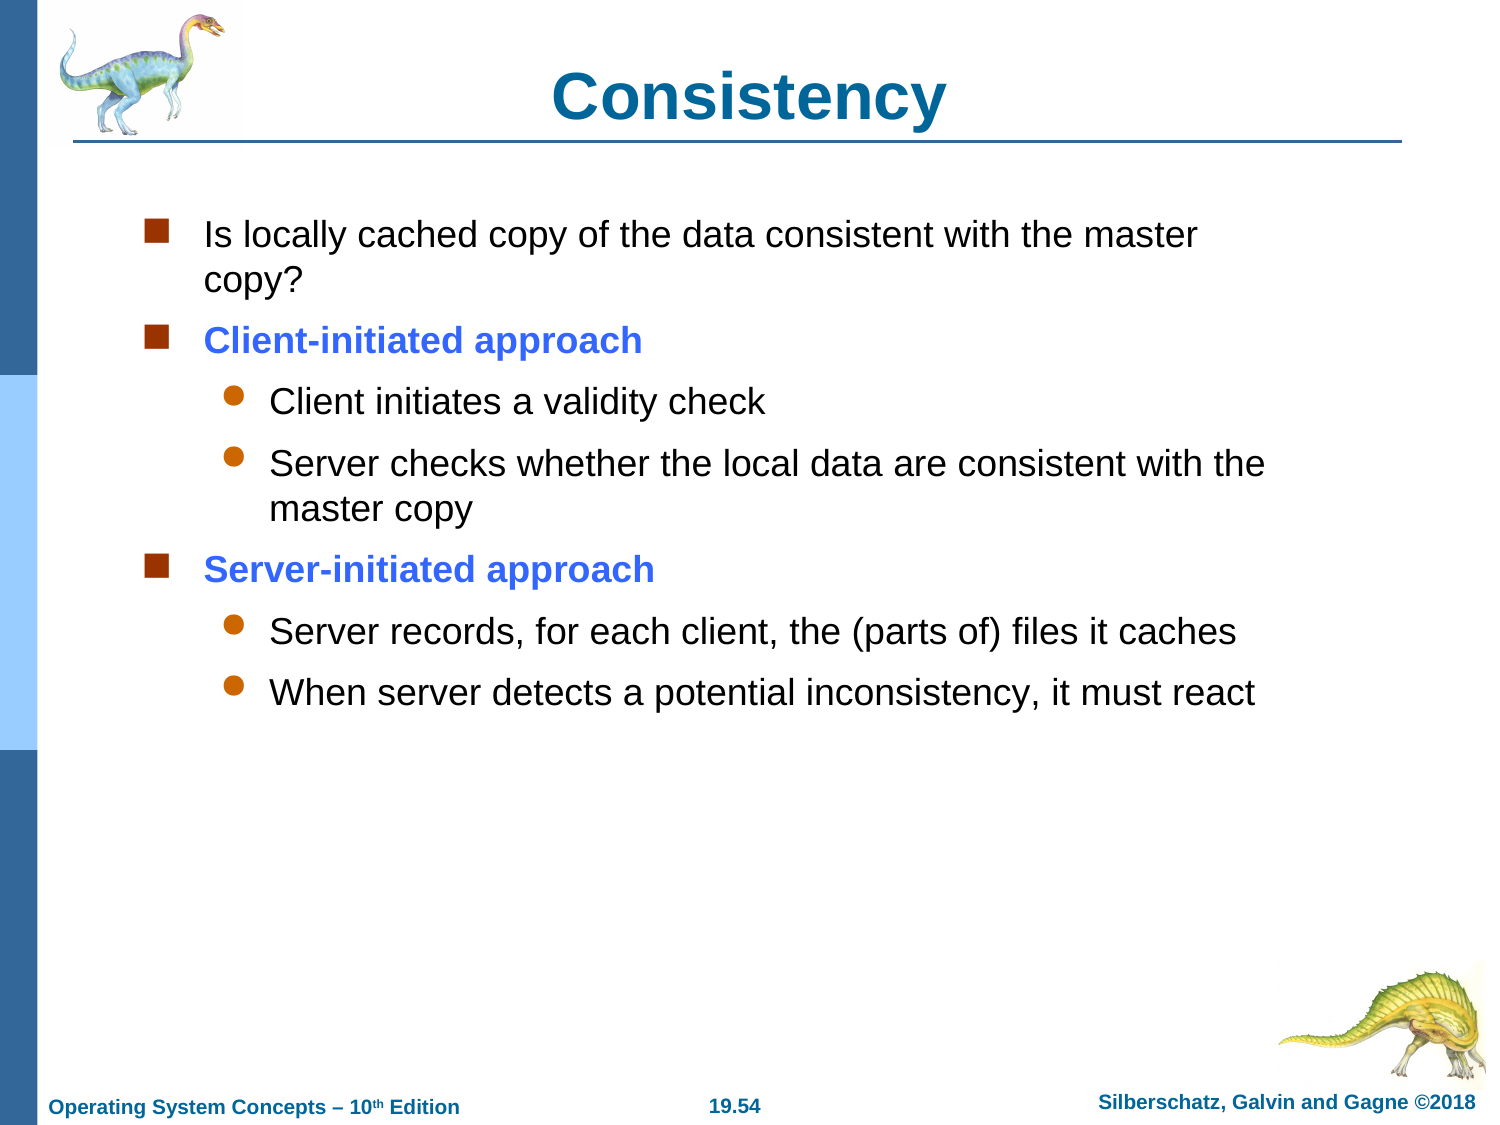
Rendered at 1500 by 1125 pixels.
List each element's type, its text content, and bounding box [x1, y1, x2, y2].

title Consistency [75, 45, 1426, 141]
picture [1415, 1094, 1423, 1099]
picture [1275, 959, 1486, 1090]
list Is locally cached copy of the data consistent with the master copy? Client-initiated approach Client initiates a validity check Server checks whether the local data are consistent with the master copy Server-initiated approach Server records, for each client, the (parts of) files it caches When server detects a potential inconsistency, it must react [132, 202, 1294, 946]
picture [46, 0, 243, 149]
